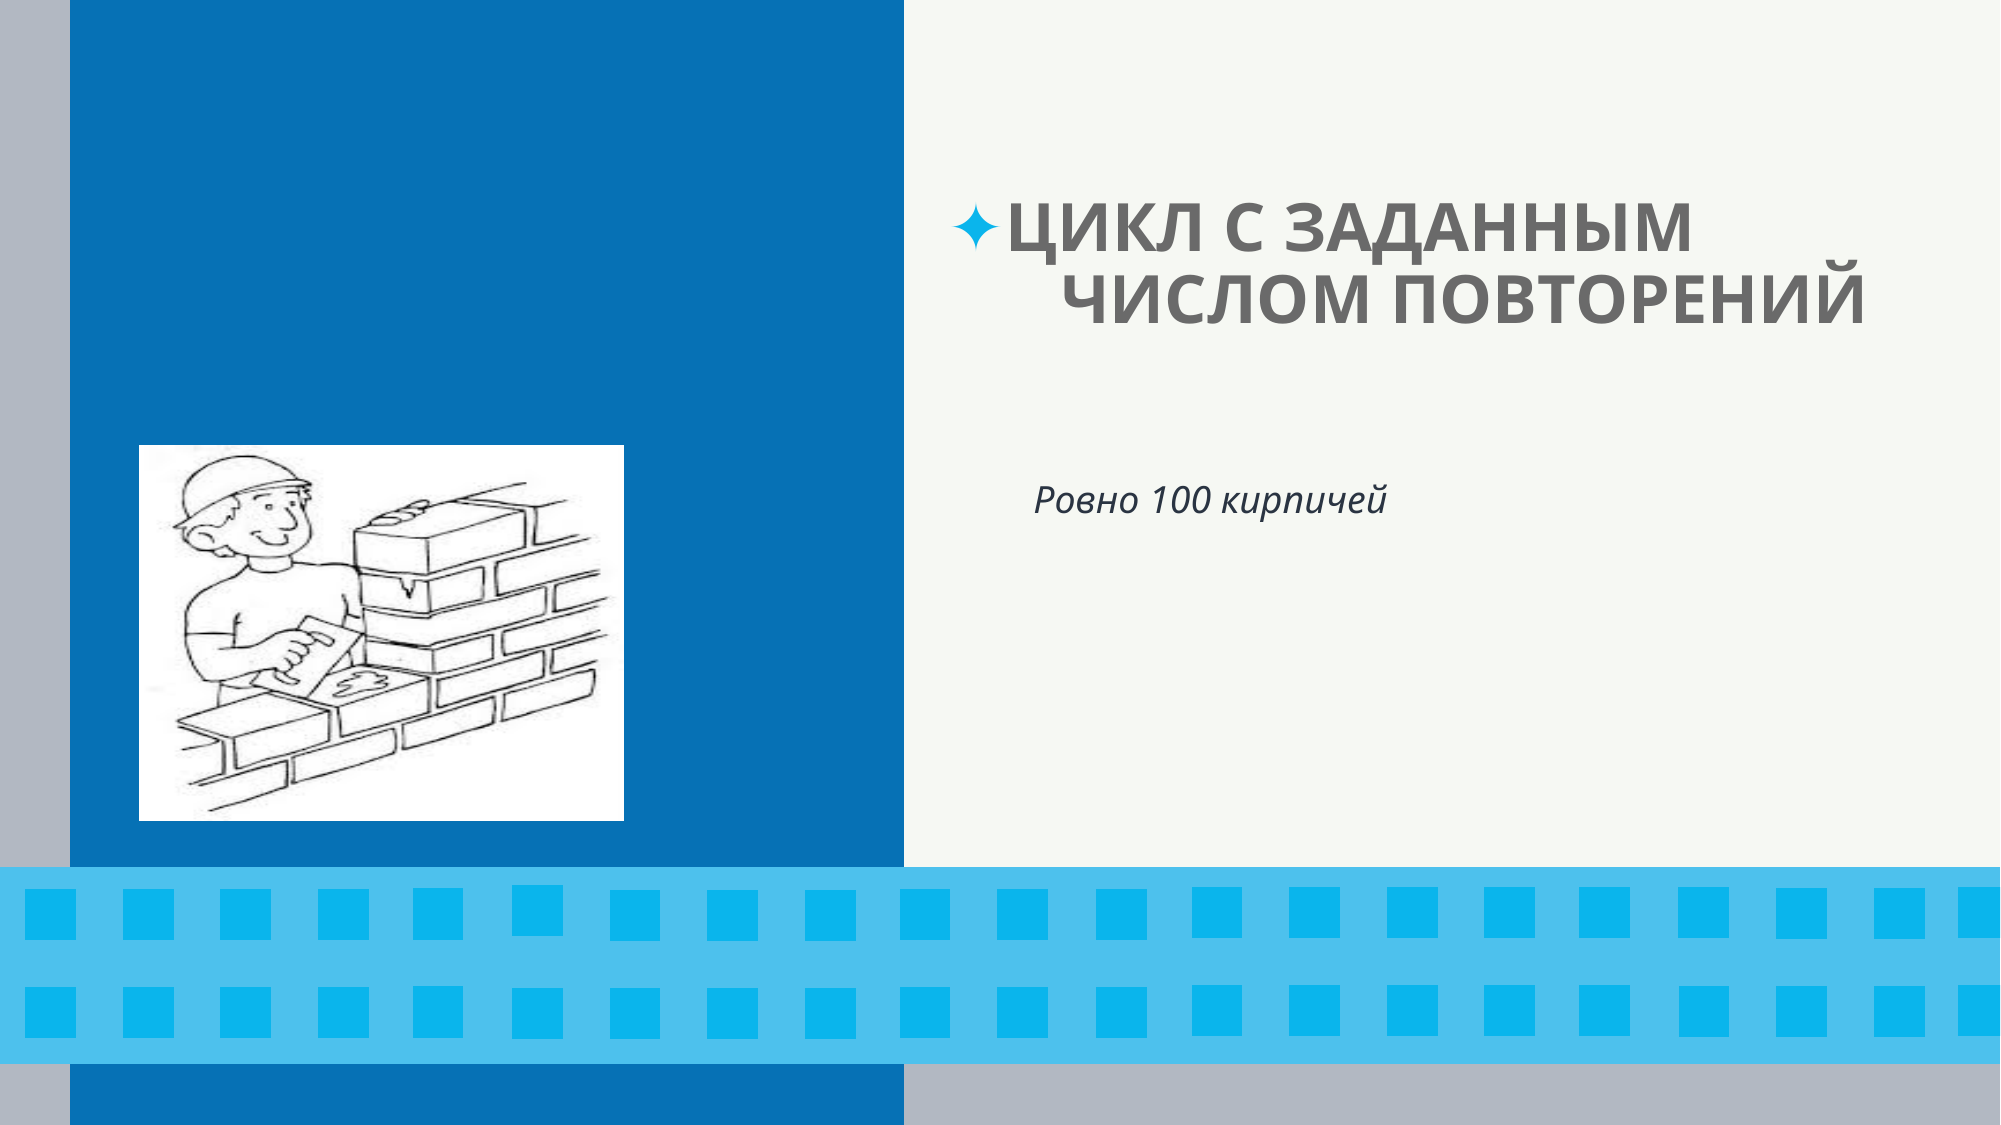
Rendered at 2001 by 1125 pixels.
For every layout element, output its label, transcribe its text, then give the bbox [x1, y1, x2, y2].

subtitle ЦИКЛ С ЗАДАННЫМ ЧИСЛОМ ПОВТОРЕНИЙ [933, 186, 1902, 806]
text_box Ровно 100 кирпичей [1018, 468, 1807, 529]
picture [139, 445, 624, 821]
